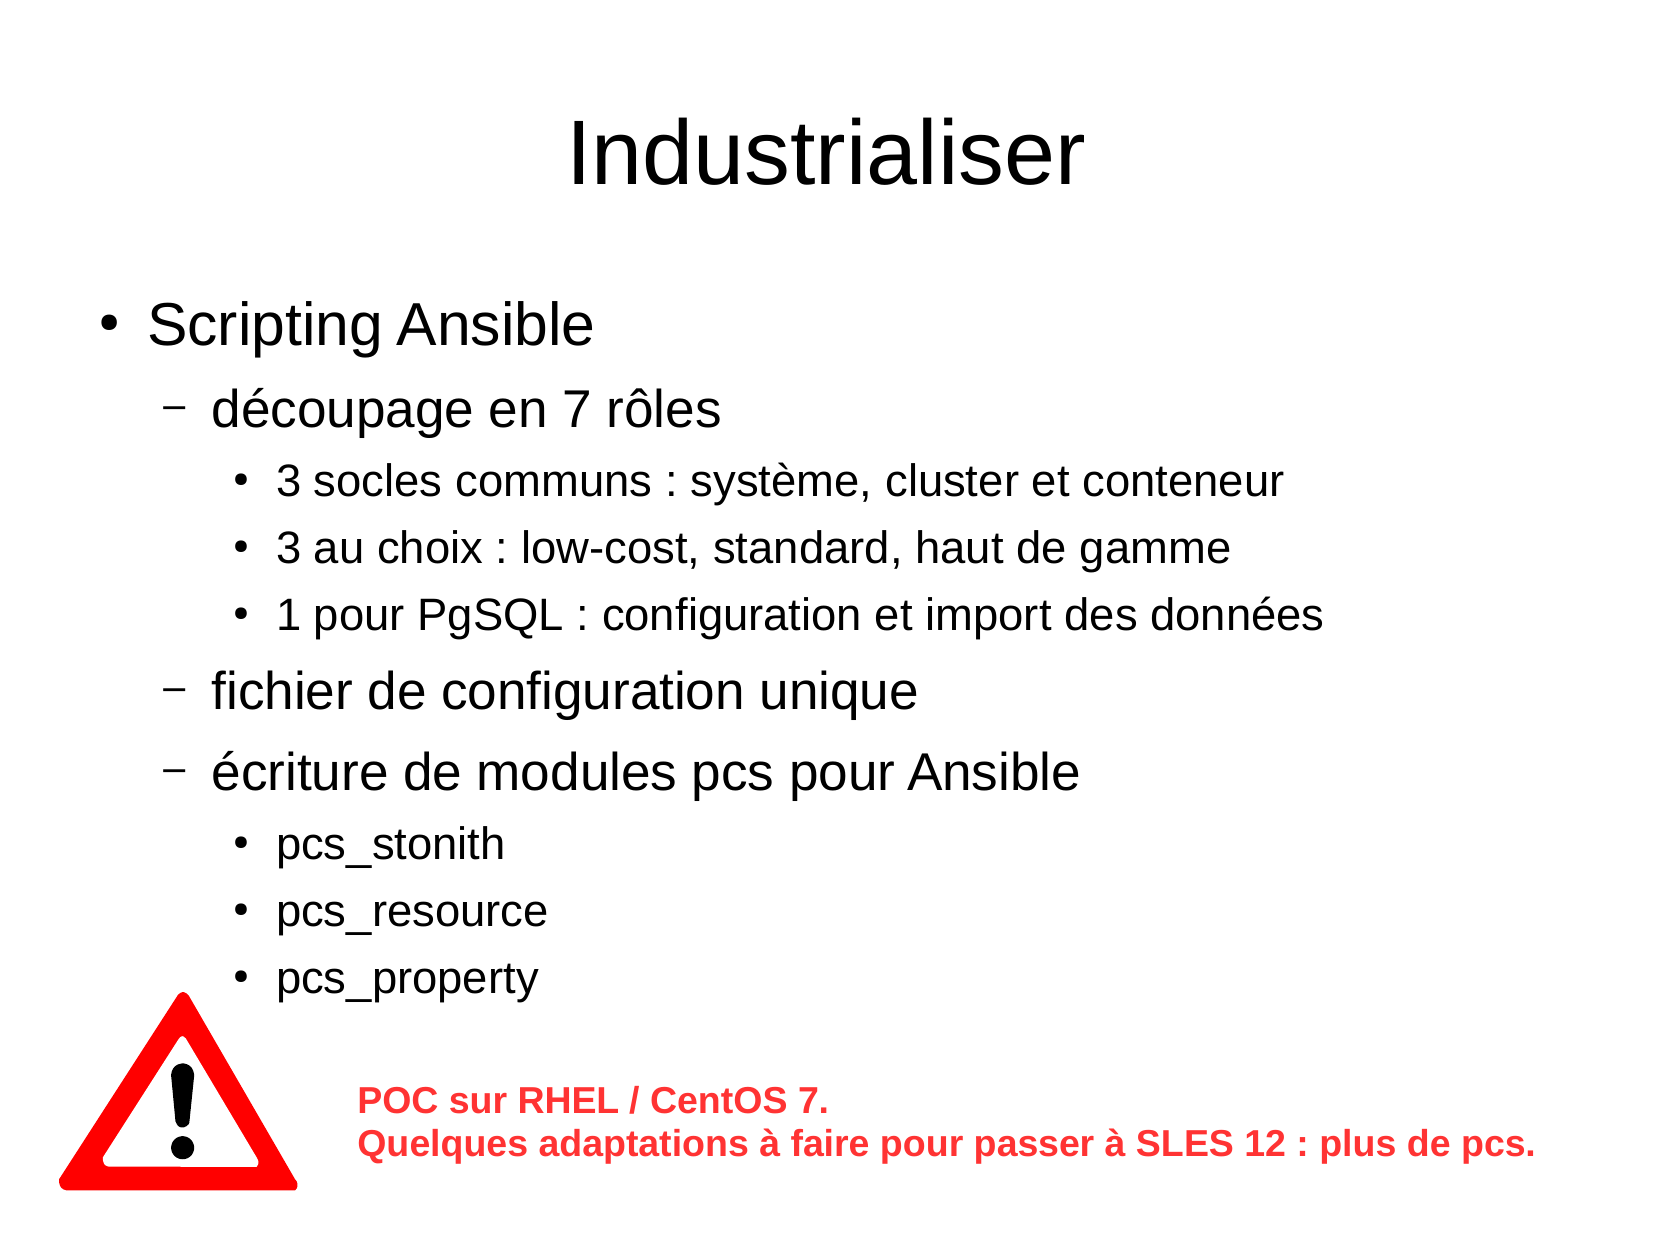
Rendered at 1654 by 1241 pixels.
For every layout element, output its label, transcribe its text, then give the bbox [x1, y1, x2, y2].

list Scripting Ansible découpage en 7 rôles 3 socles communs : système, cluster et conteneur 3 au choix : low-cost, standard, haut de gamme 1 pour PgSQL : configuration et import des données fichier de configuration unique écriture de modules pcs pour Ansible pcs_stonith pcs_resource pcs_property [82, 290, 1571, 1010]
picture [59, 992, 298, 1191]
text_box POC sur RHEL / CentOS 7. Quelques adaptations à faire pour passer à SLES 12 : plus de pcs. [342, 1072, 1595, 1214]
title Industrialiser [82, 49, 1571, 257]
